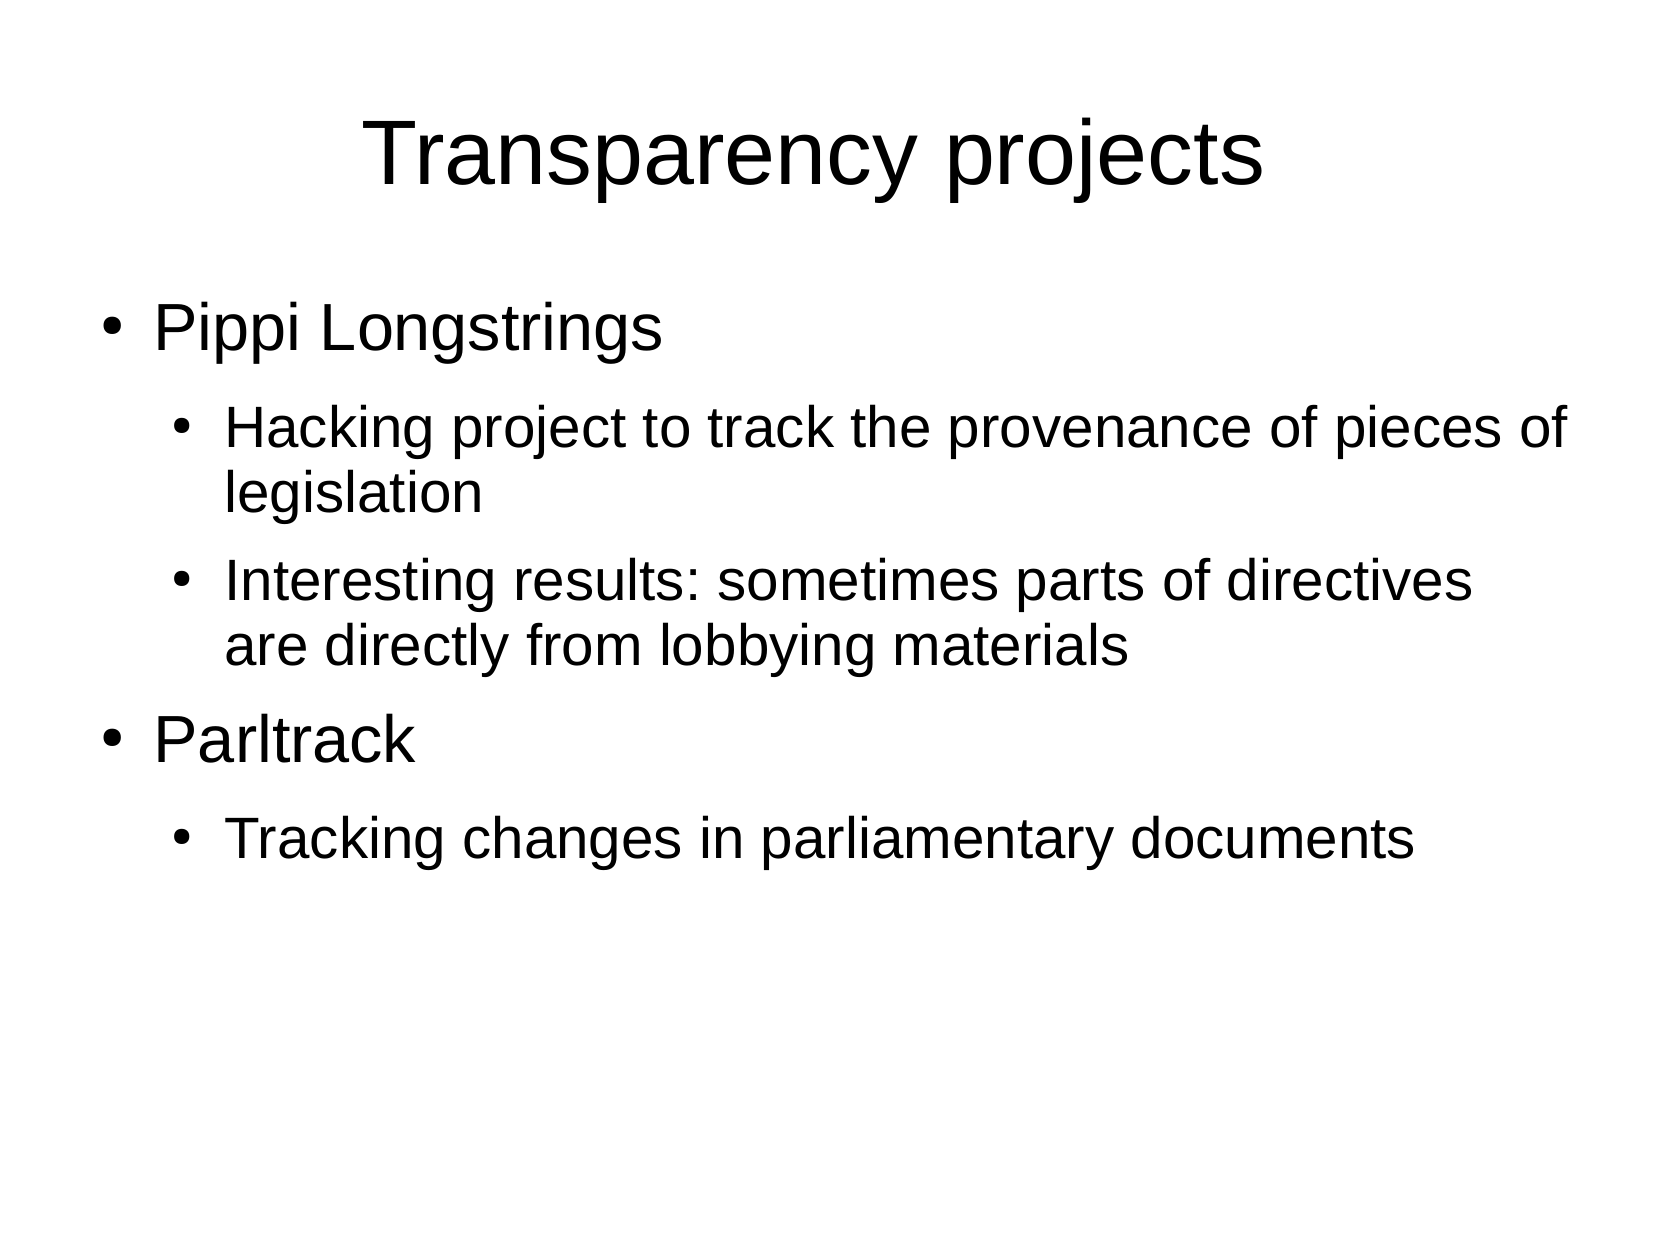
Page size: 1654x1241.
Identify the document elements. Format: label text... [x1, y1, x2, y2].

list Pippi Longstrings Hacking project to track the provenance of pieces of legislation Interesting results: sometimes parts of directives are directly from lobbying materials Parltrack Tracking changes in parliamentary documents [82, 290, 1571, 1109]
title Transparency projects [82, 49, 1571, 257]
